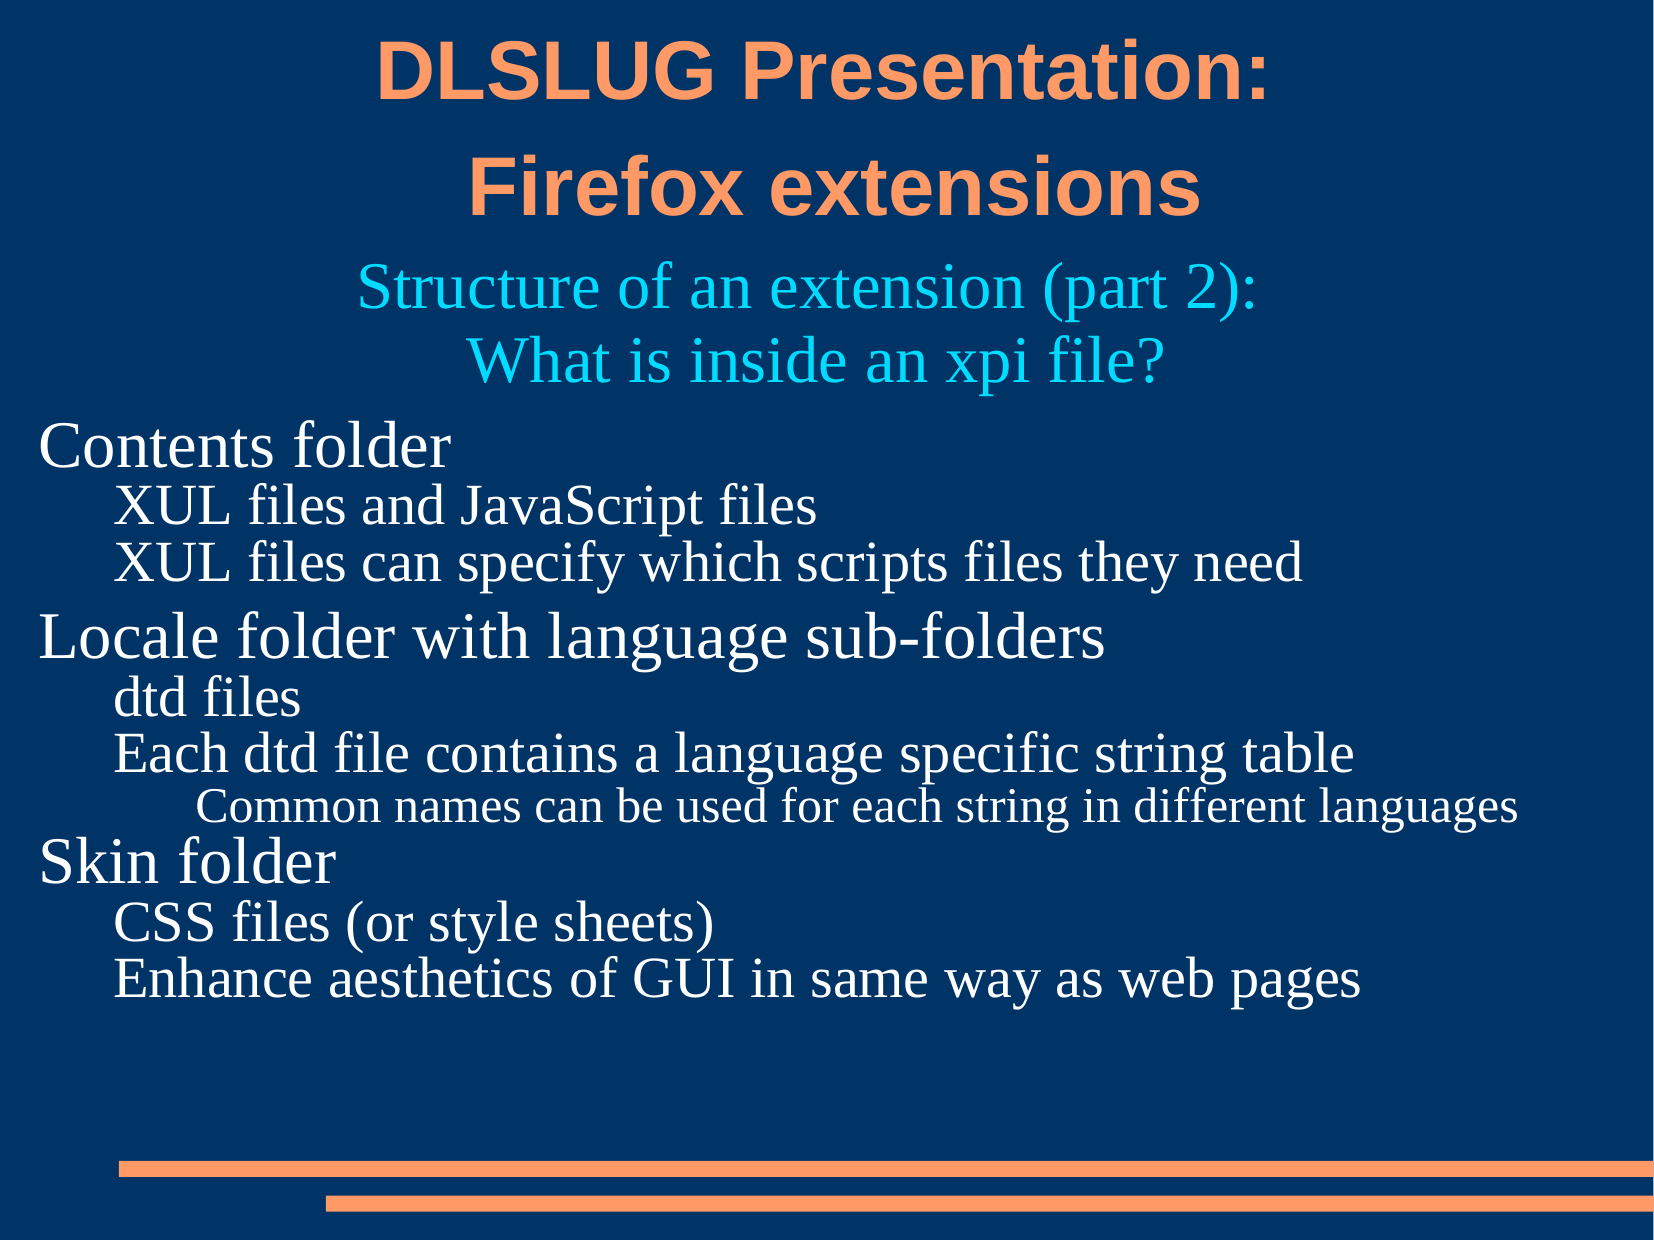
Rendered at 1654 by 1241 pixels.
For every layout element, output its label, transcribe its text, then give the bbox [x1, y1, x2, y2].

list Contents folder XUL files and JavaScript files XUL files can specify which scripts files they need Locale folder with language sub-folders dtd files Each dtd file contains a language specific string table Common names can be used for each string in different languages Skin folder CSS files (or style sheets) Enhance aesthetics of GUI in same way as web pages [21, 415, 1654, 1208]
text_box Structure of an extension (part 2): What is inside an xpi file? [255, 248, 1362, 398]
text_box DLSLUG Presentation: Firefox extensions [129, 2, 1542, 234]
